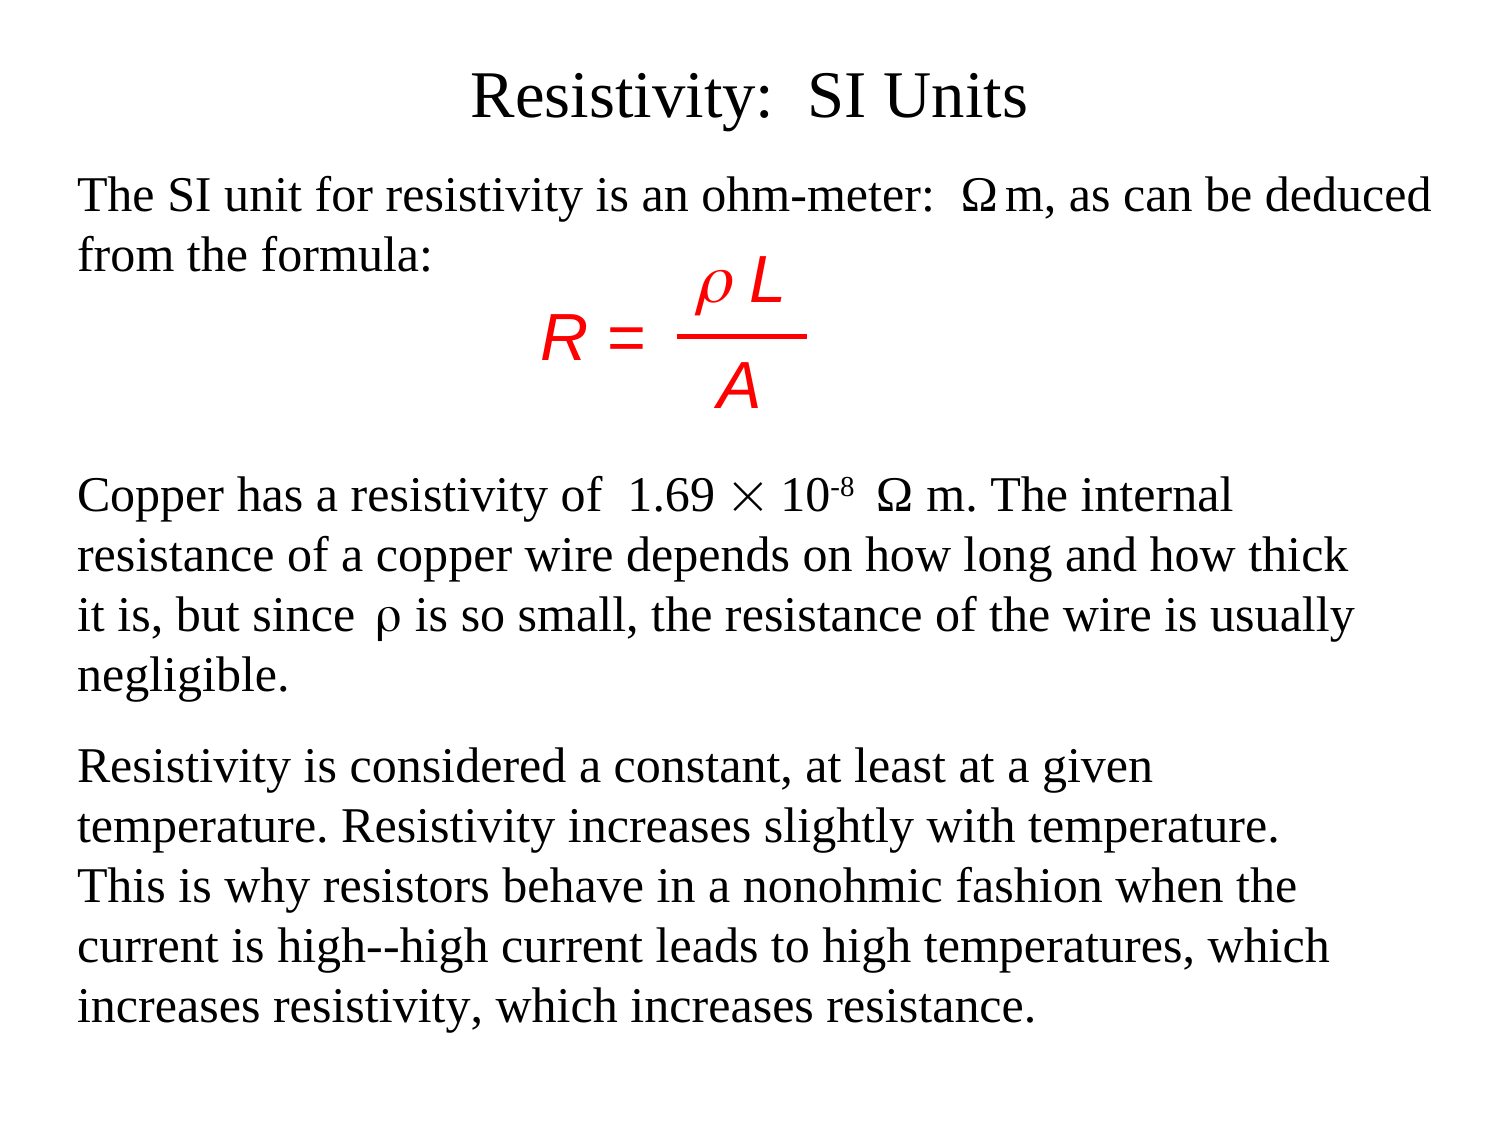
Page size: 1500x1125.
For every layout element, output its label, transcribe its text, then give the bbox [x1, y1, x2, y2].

text_box A [702, 339, 777, 430]
text_box R = [525, 286, 680, 382]
title Resistivity: SI Units [112, 43, 1388, 139]
text_box  L [679, 228, 802, 324]
text_box The SI unit for resistivity is an ohm-meter: Ω m, as can be deduced from the formula: [62, 153, 1476, 289]
text_box Copper has a resistivity of 1.69  10-8 Ω m. The internal resistance of a copper wire depends on how long and how thick it is, but since  is so small, the resistance of the wire is usually negligible. Resistivity is considered a constant, at least at a given temperature. Resistivity increases slightly with temperature. This is why resistors behave in a nonohmic fashion when the current is high--high current leads to high temperatures, which increases resistivity, which increases resistance. [62, 453, 1375, 1041]
